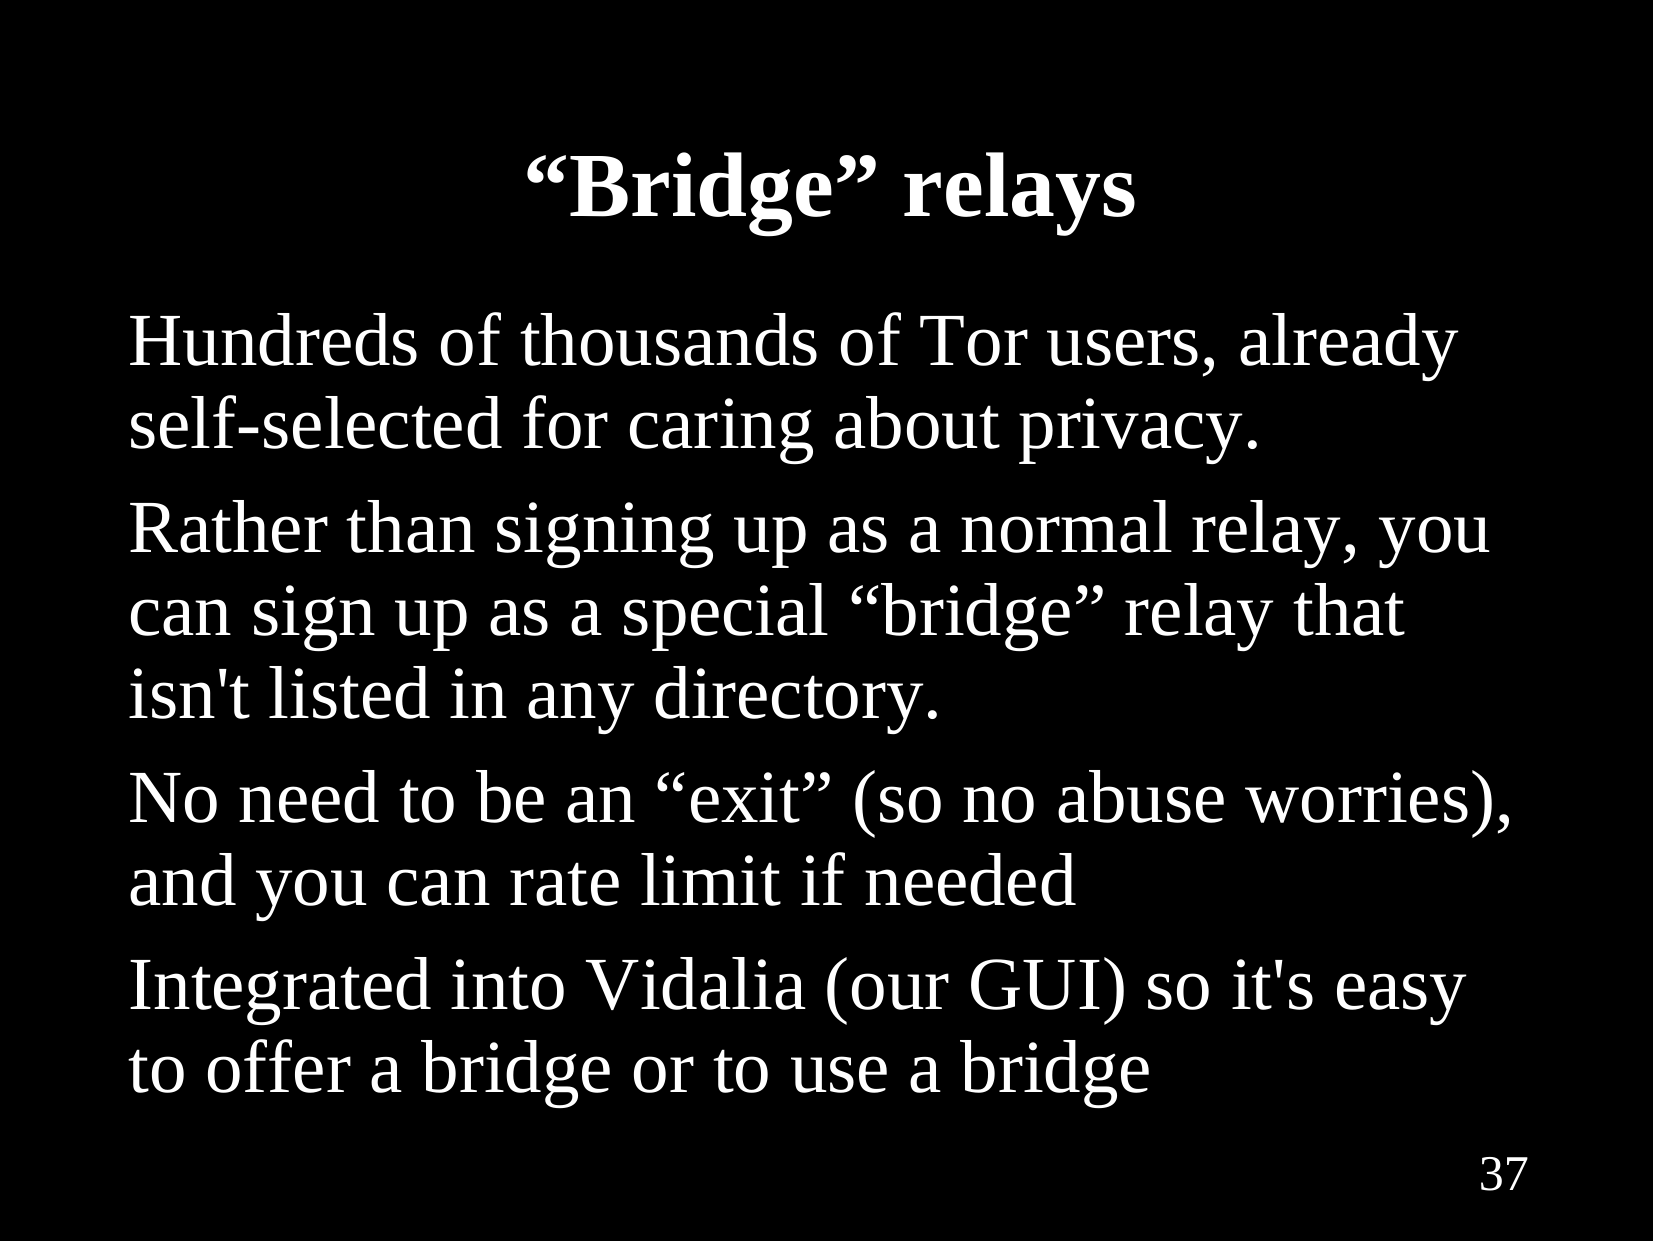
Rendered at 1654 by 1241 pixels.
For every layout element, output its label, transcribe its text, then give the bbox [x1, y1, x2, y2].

list Hundreds of thousands of Tor users, already self-selected for caring about privacy. Rather than signing up as a normal relay, you can sign up as a special “bridge” relay that isn't listed in any directory. No need to be an “exit” (so no abuse worries), and you can rate limit if needed Integrated into Vidalia (our GUI) so it's easy to offer a bridge or to use a bridge [128, 298, 1541, 1109]
title “Bridge” relays [125, 81, 1537, 289]
